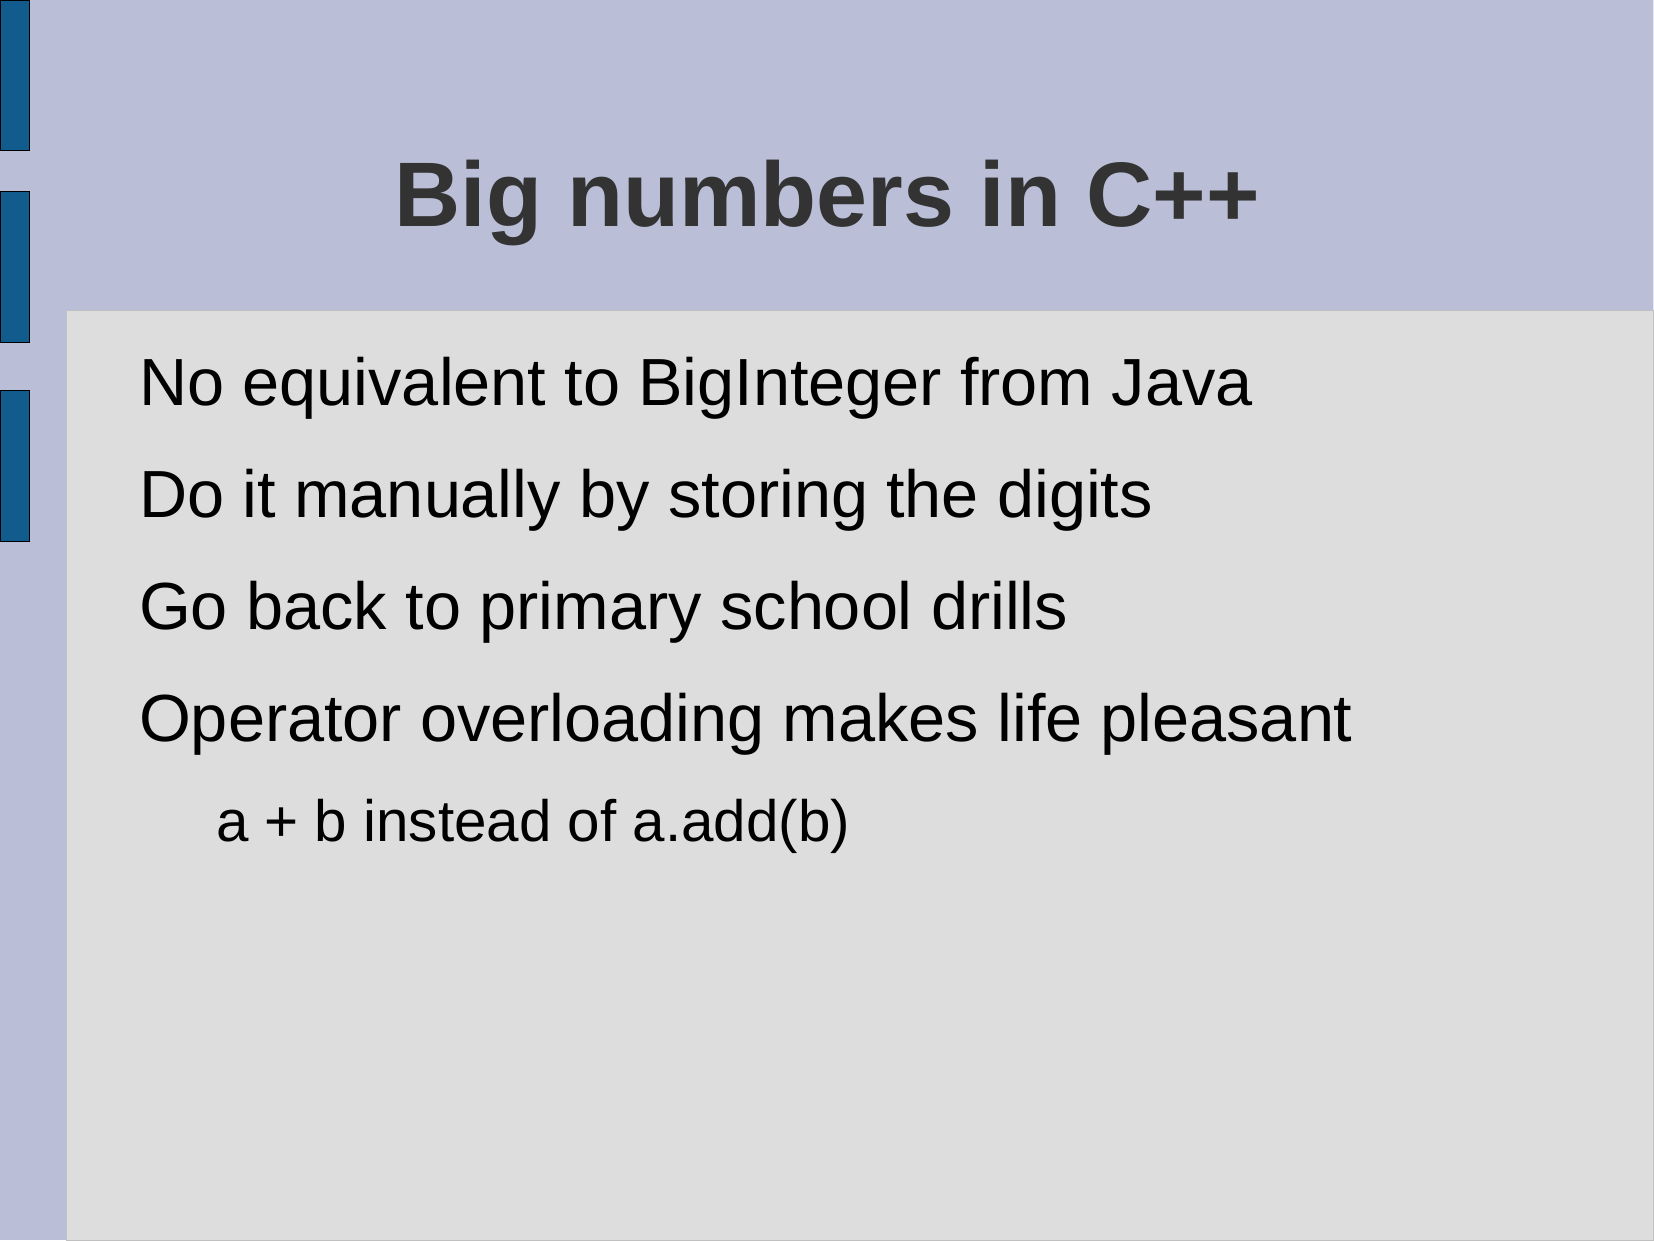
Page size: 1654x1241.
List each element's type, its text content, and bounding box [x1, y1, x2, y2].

title Big numbers in C++ [121, 91, 1534, 299]
list No equivalent to BigInteger from Java Do it manually by storing the digits Go back to primary school drills Operator overloading makes life pleasant a + b instead of a.add(b) [121, 344, 1534, 1112]
